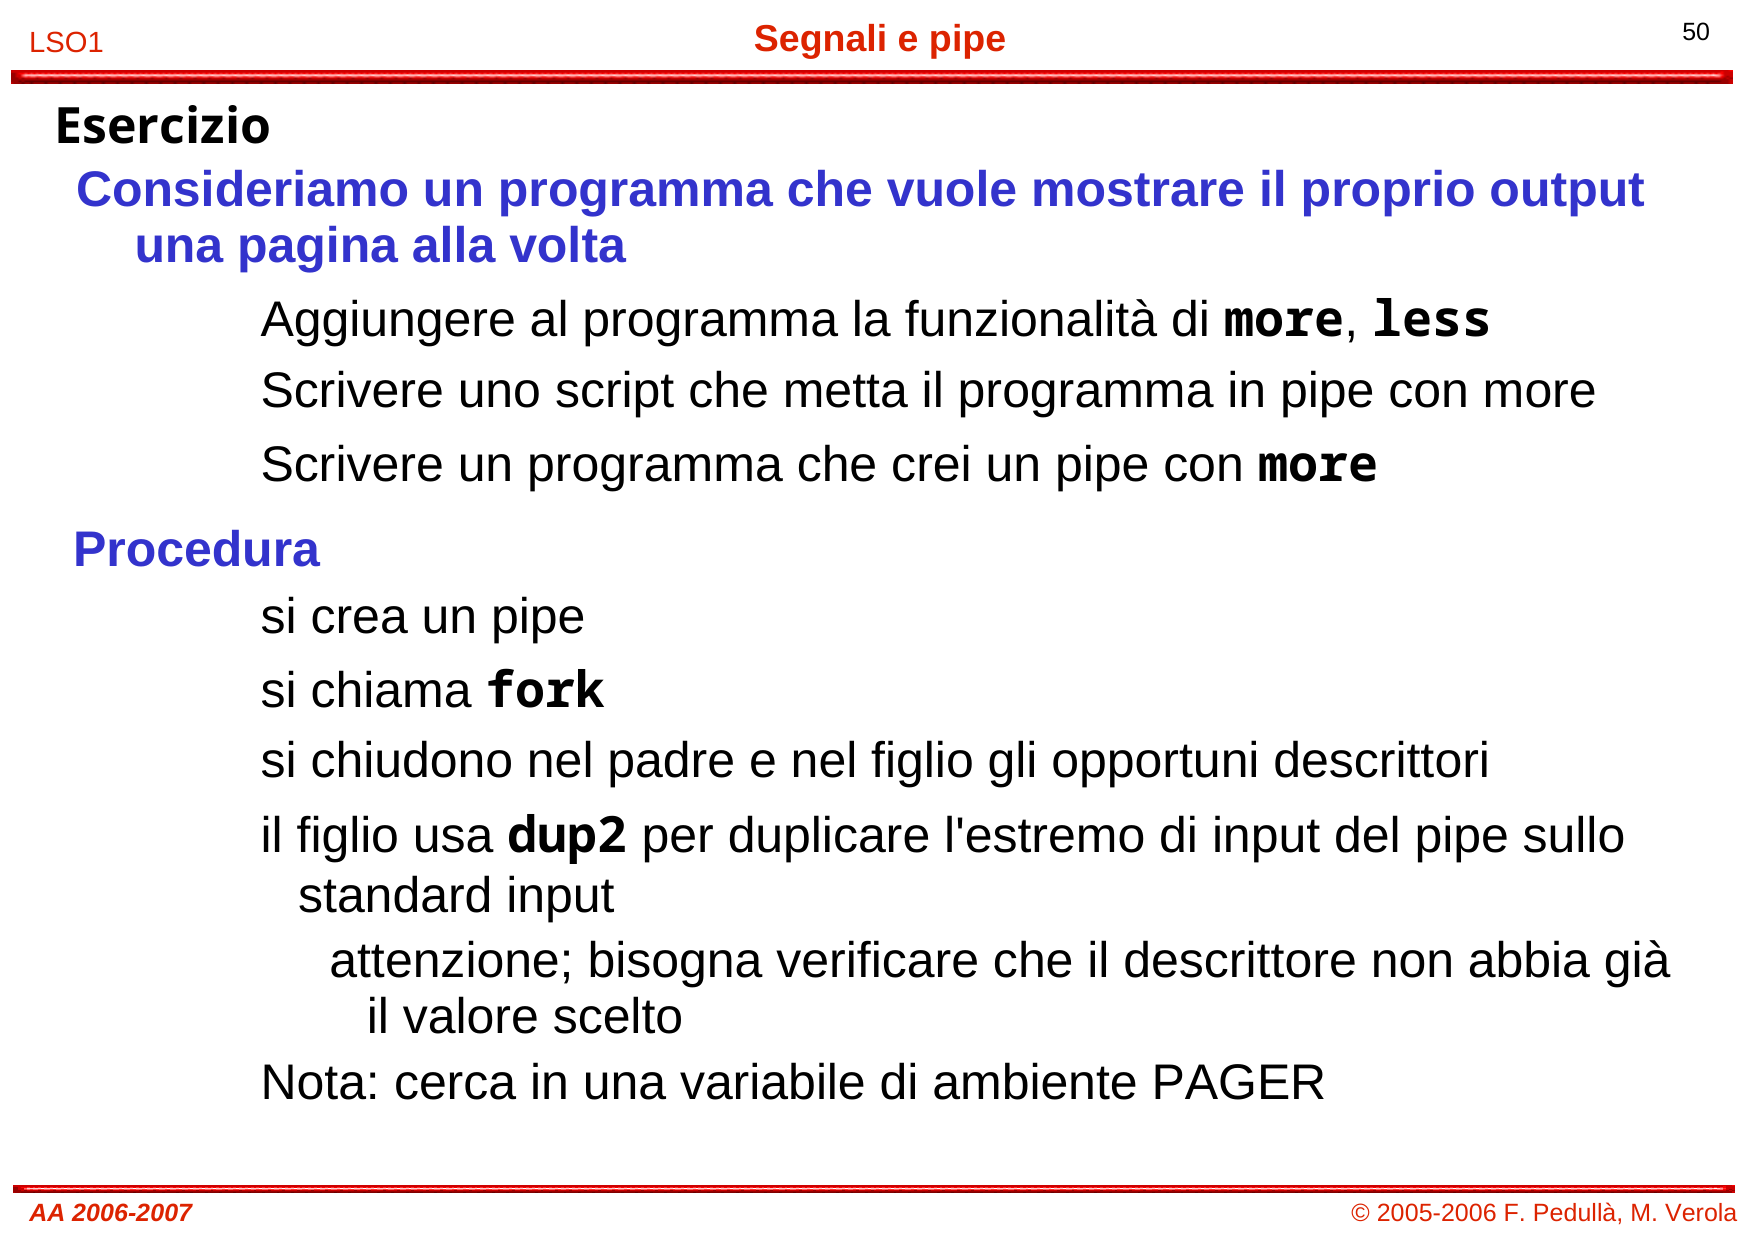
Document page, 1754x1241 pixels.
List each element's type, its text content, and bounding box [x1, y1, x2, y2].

title Esercizio [40, 78, 1714, 174]
picture [11, 70, 1733, 84]
picture [13, 1185, 1735, 1193]
list Consideriamo un programma che vuole mostrare il proprio output una pagina alla volta Aggiungere al programma la funzionalità di more, less Scrivere uno script che metta il programma in pipe con more Scrivere un programma che crei un pipe con more Procedura si crea un pipe si chiama fork si chiudono nel padre e nel figlio gli opportuni descrittori il figlio usa dup2 per duplicare l'estremo di input del pipe sullo standard input attenzione; bisogna verificare che il descrittore non abbia già il valore scelto Nota: cerca in una variabile di ambiente PAGER [58, 153, 1696, 1175]
